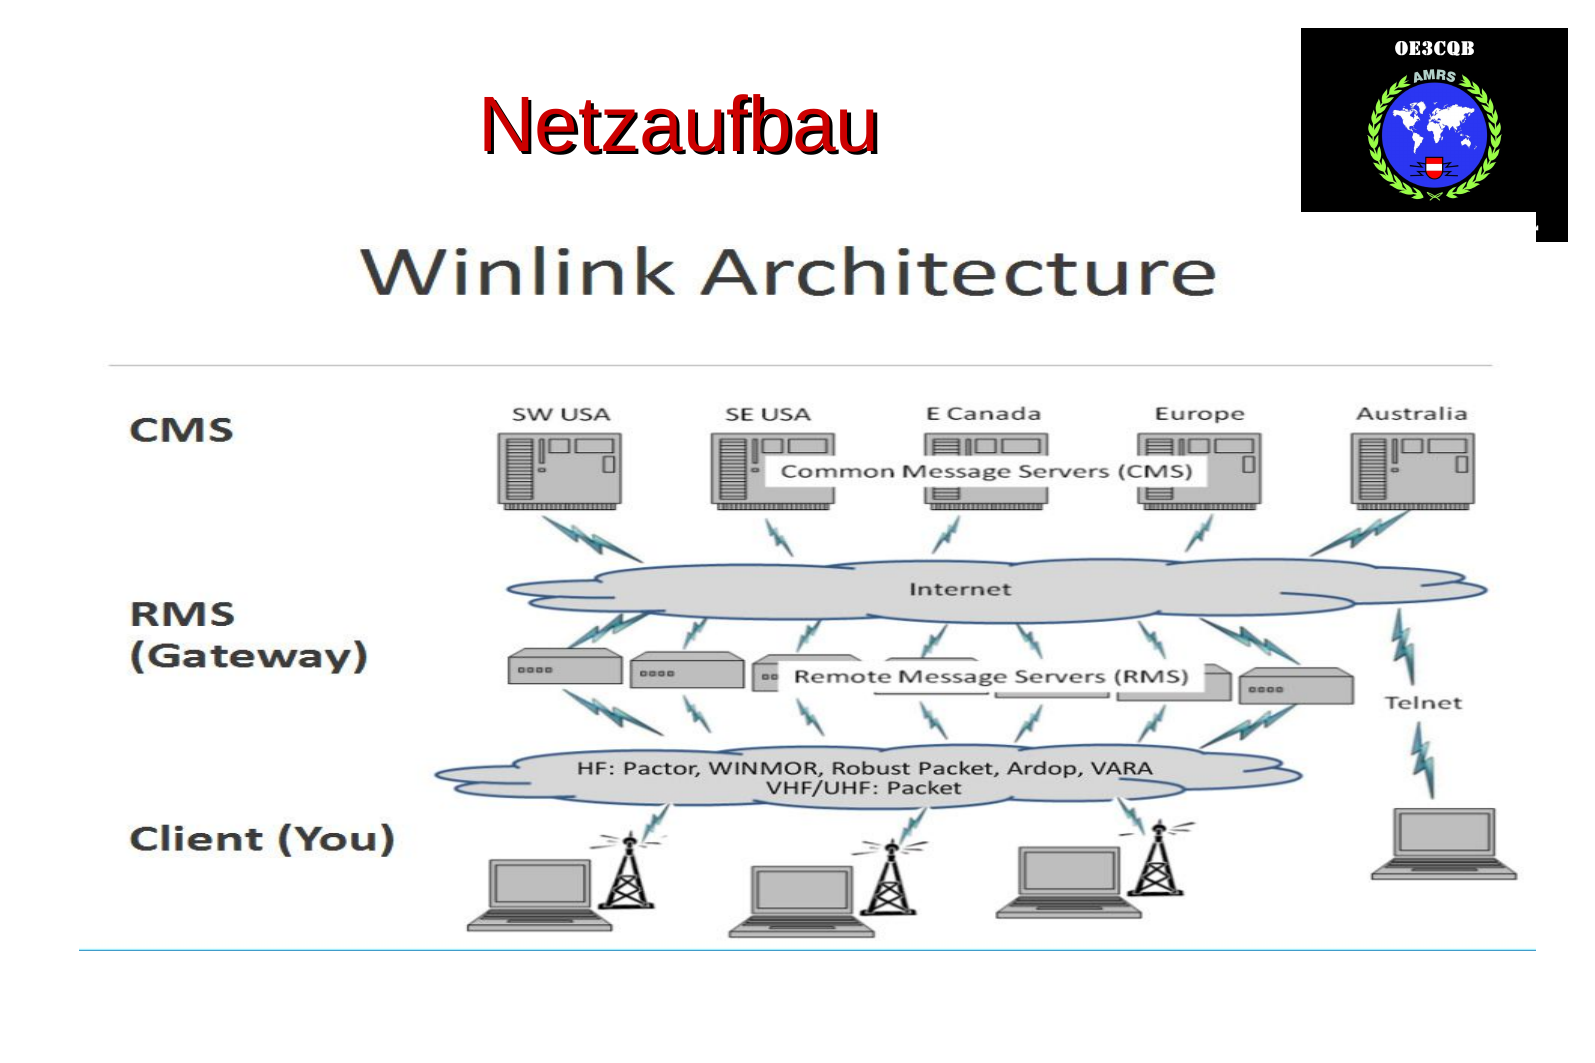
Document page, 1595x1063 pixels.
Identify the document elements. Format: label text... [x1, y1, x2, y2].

picture [79, 28, 1568, 951]
title Netzaufbau [59, 35, 1300, 213]
